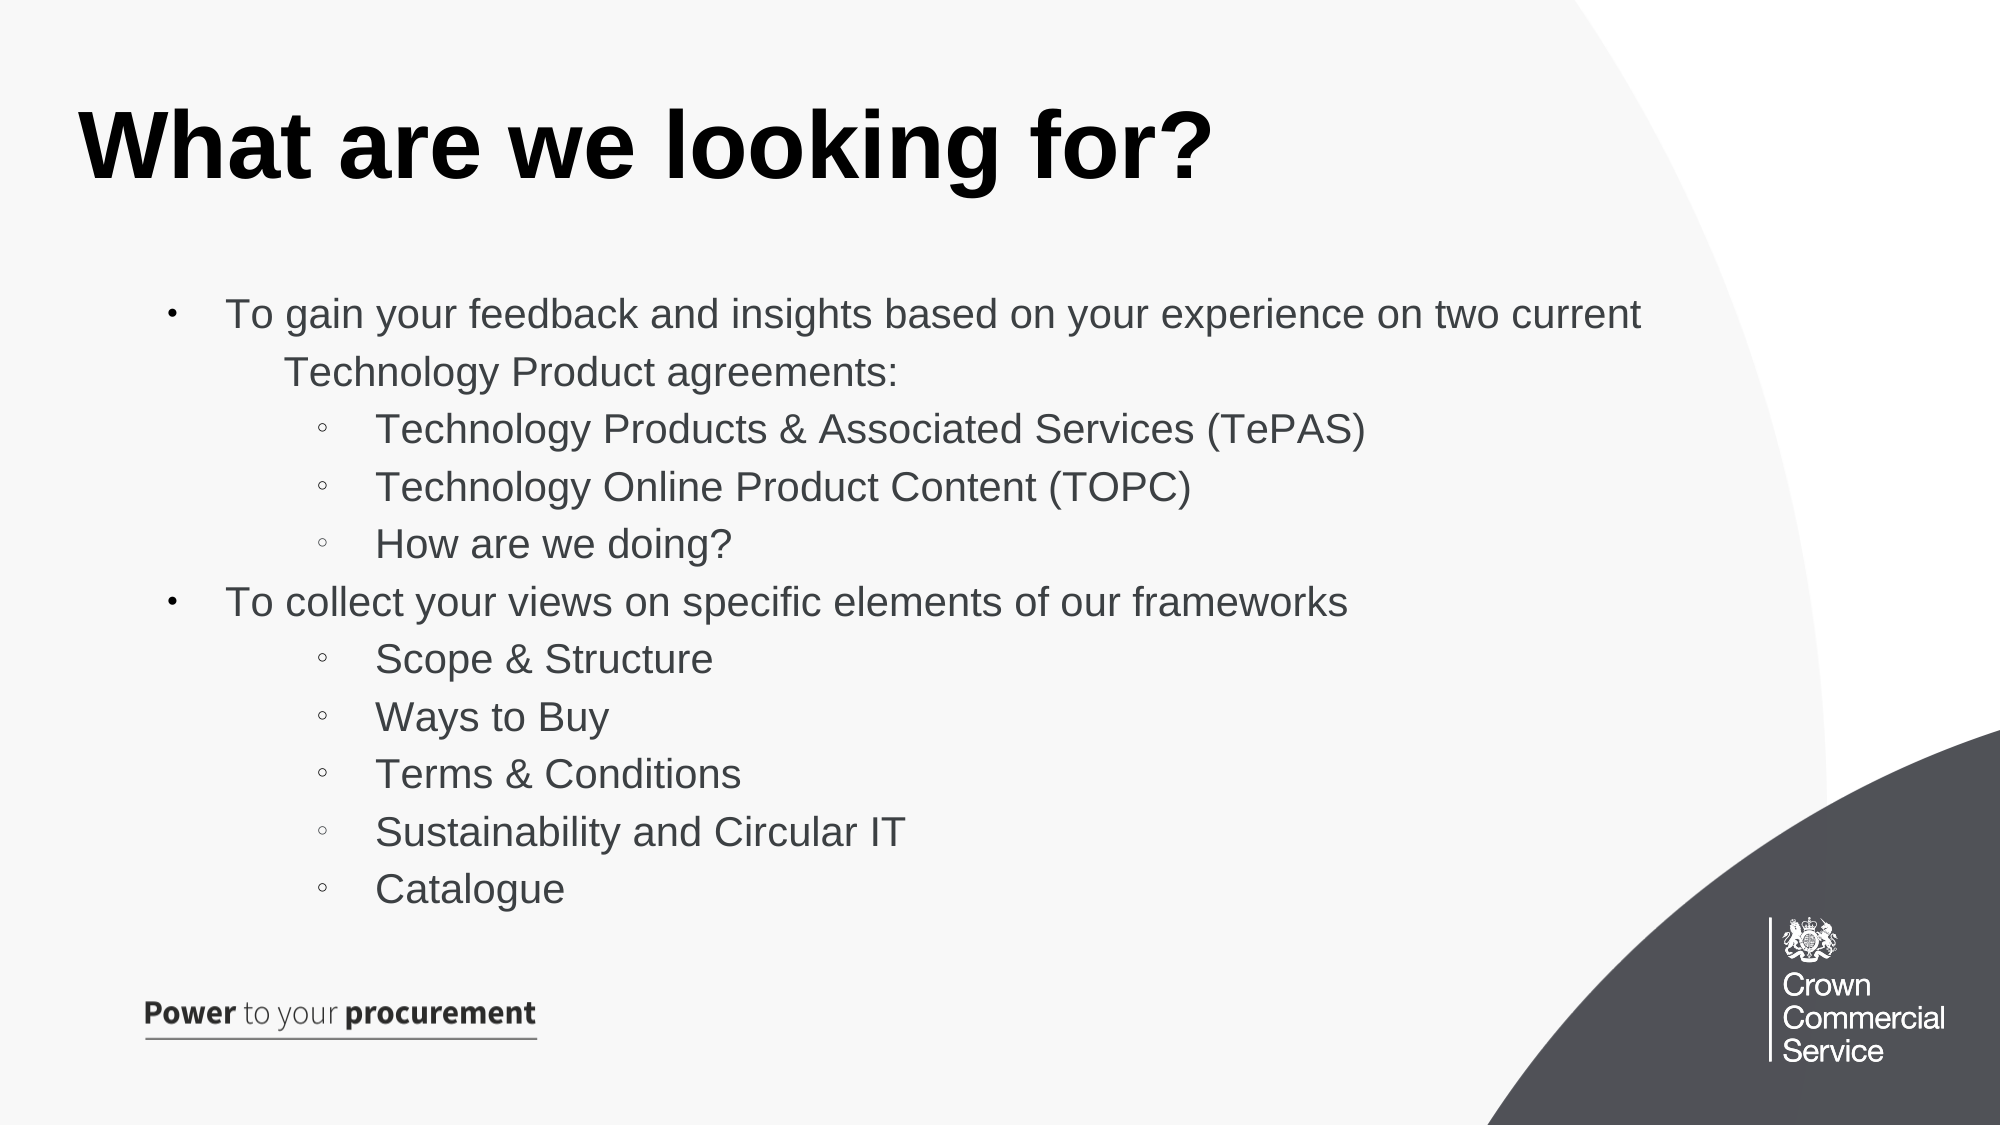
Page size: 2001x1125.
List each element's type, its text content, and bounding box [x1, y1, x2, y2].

subtitle To gain your feedback and insights based on your experience on two current Technology Product agreements: Technology Products & Associated Services (TePAS) Technology Online Product Content (TOPC) How are we doing? To collect your views on specific elements of our frameworks Scope & Structure Ways to Buy Terms & Conditions Sustainability and Circular IT Catalogue [133, 279, 1714, 942]
title What are we looking for? [78, 65, 1299, 211]
picture [1769, 917, 1944, 1063]
